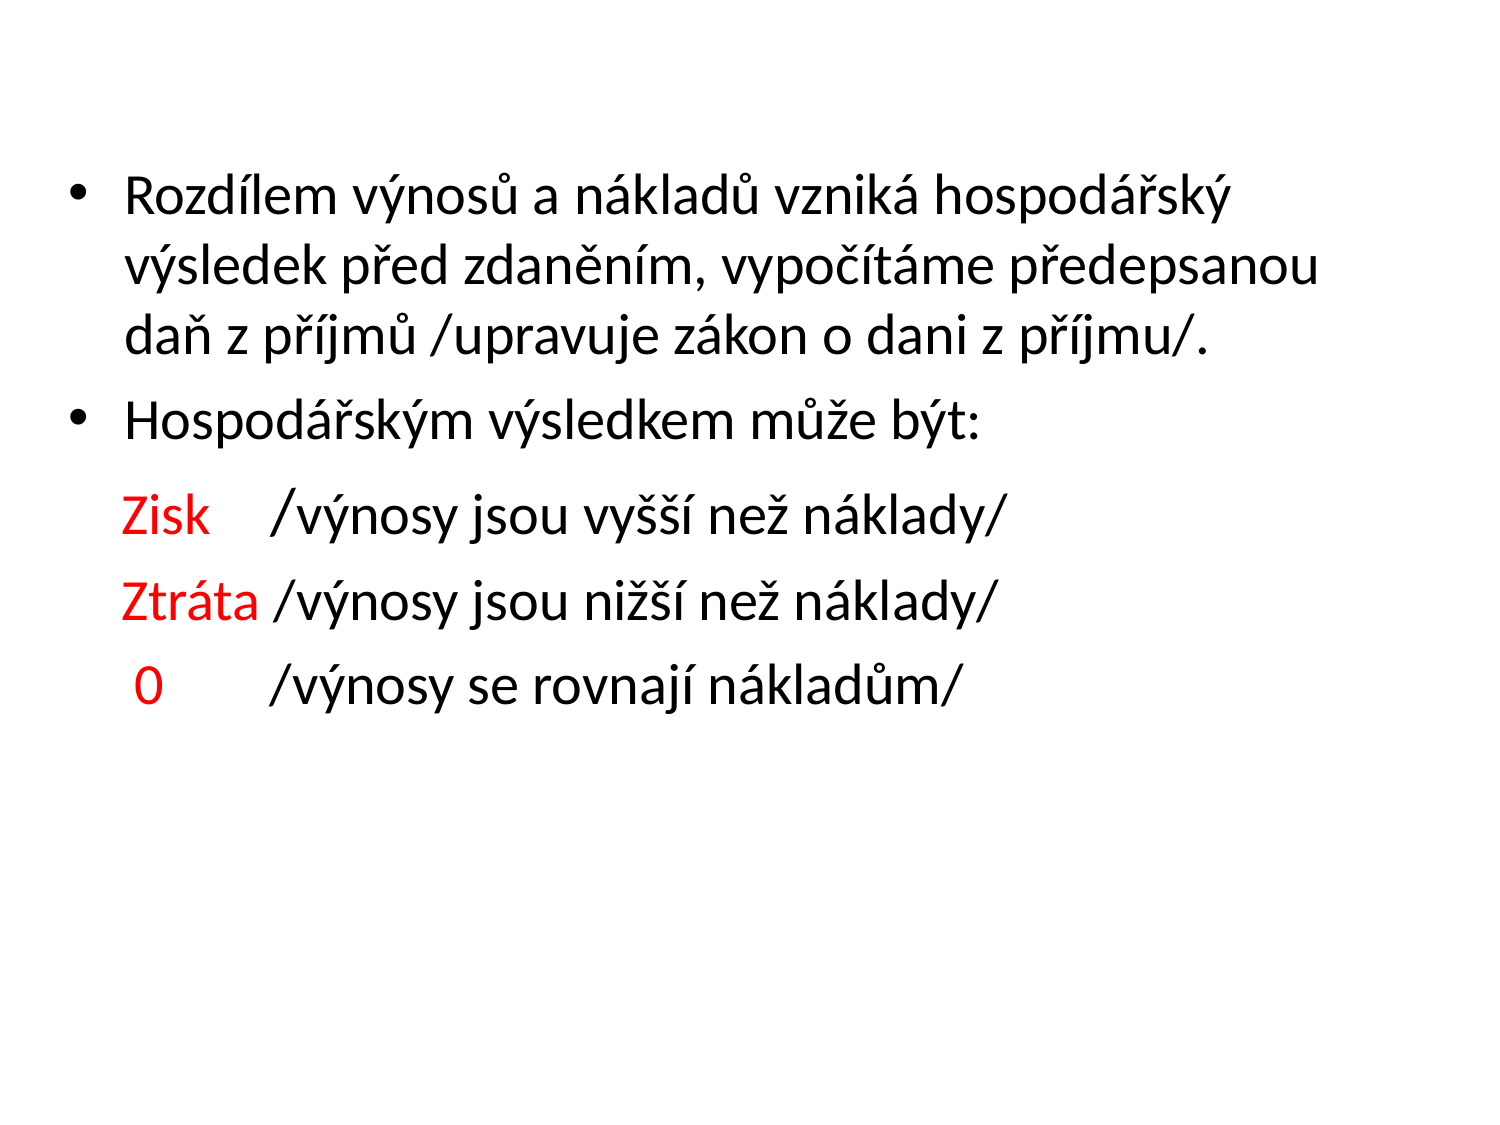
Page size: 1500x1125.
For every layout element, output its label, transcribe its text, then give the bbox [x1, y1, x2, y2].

list Rozdílem výnosů a nákladů vzniká hospodářský výsledek před zdaněním, vypočítáme předepsanou daň z příjmů /upravuje zákon o dani z příjmu/. Hospodářským výsledkem může být: Zisk /výnosy jsou vyšší než náklady/ Ztráta /výnosy jsou nižší než náklady/ 0 /výnosy se rovnají nákladům/ [53, 148, 1400, 965]
